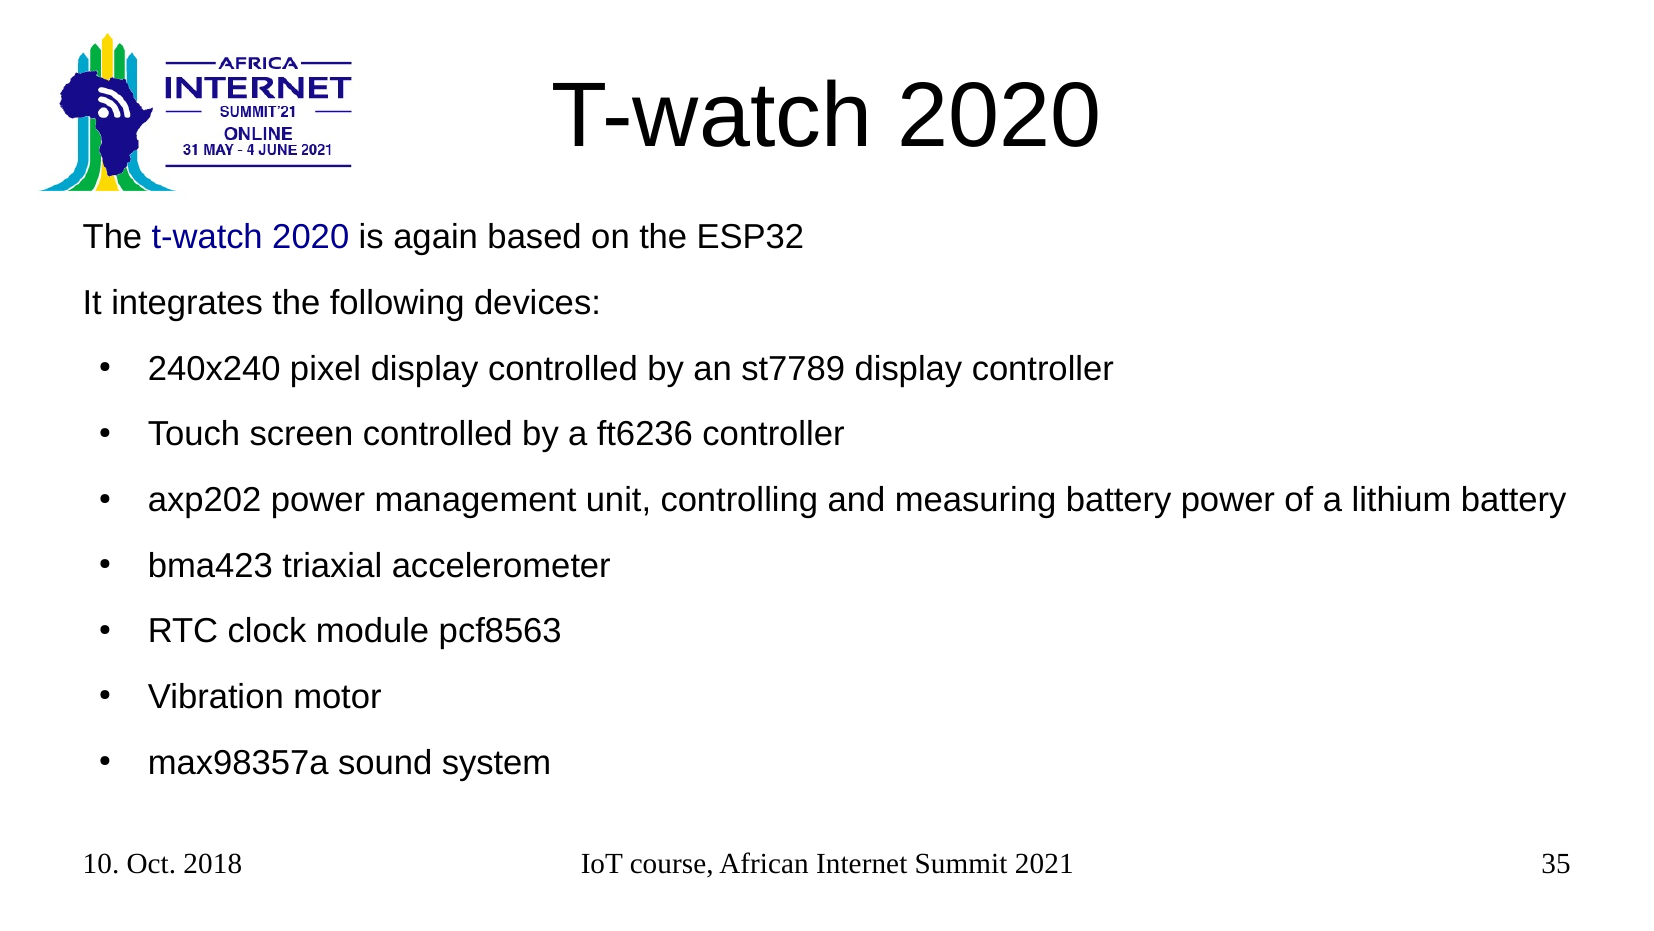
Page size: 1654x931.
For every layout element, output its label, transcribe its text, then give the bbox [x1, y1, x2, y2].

title T-watch 2020 [82, 37, 1571, 193]
picture [9, 11, 384, 207]
list The t-watch 2020 is again based on the ESP32 It integrates the following devices: 240x240 pixel display controlled by an st7789 display controller Touch screen controlled by a ft6236 controller axp202 power management unit, controlling and measuring battery power of a lithium battery bma423 triaxial accelerometer RTC clock module pcf8563 Vibration motor max98357a sound system [82, 217, 1571, 798]
